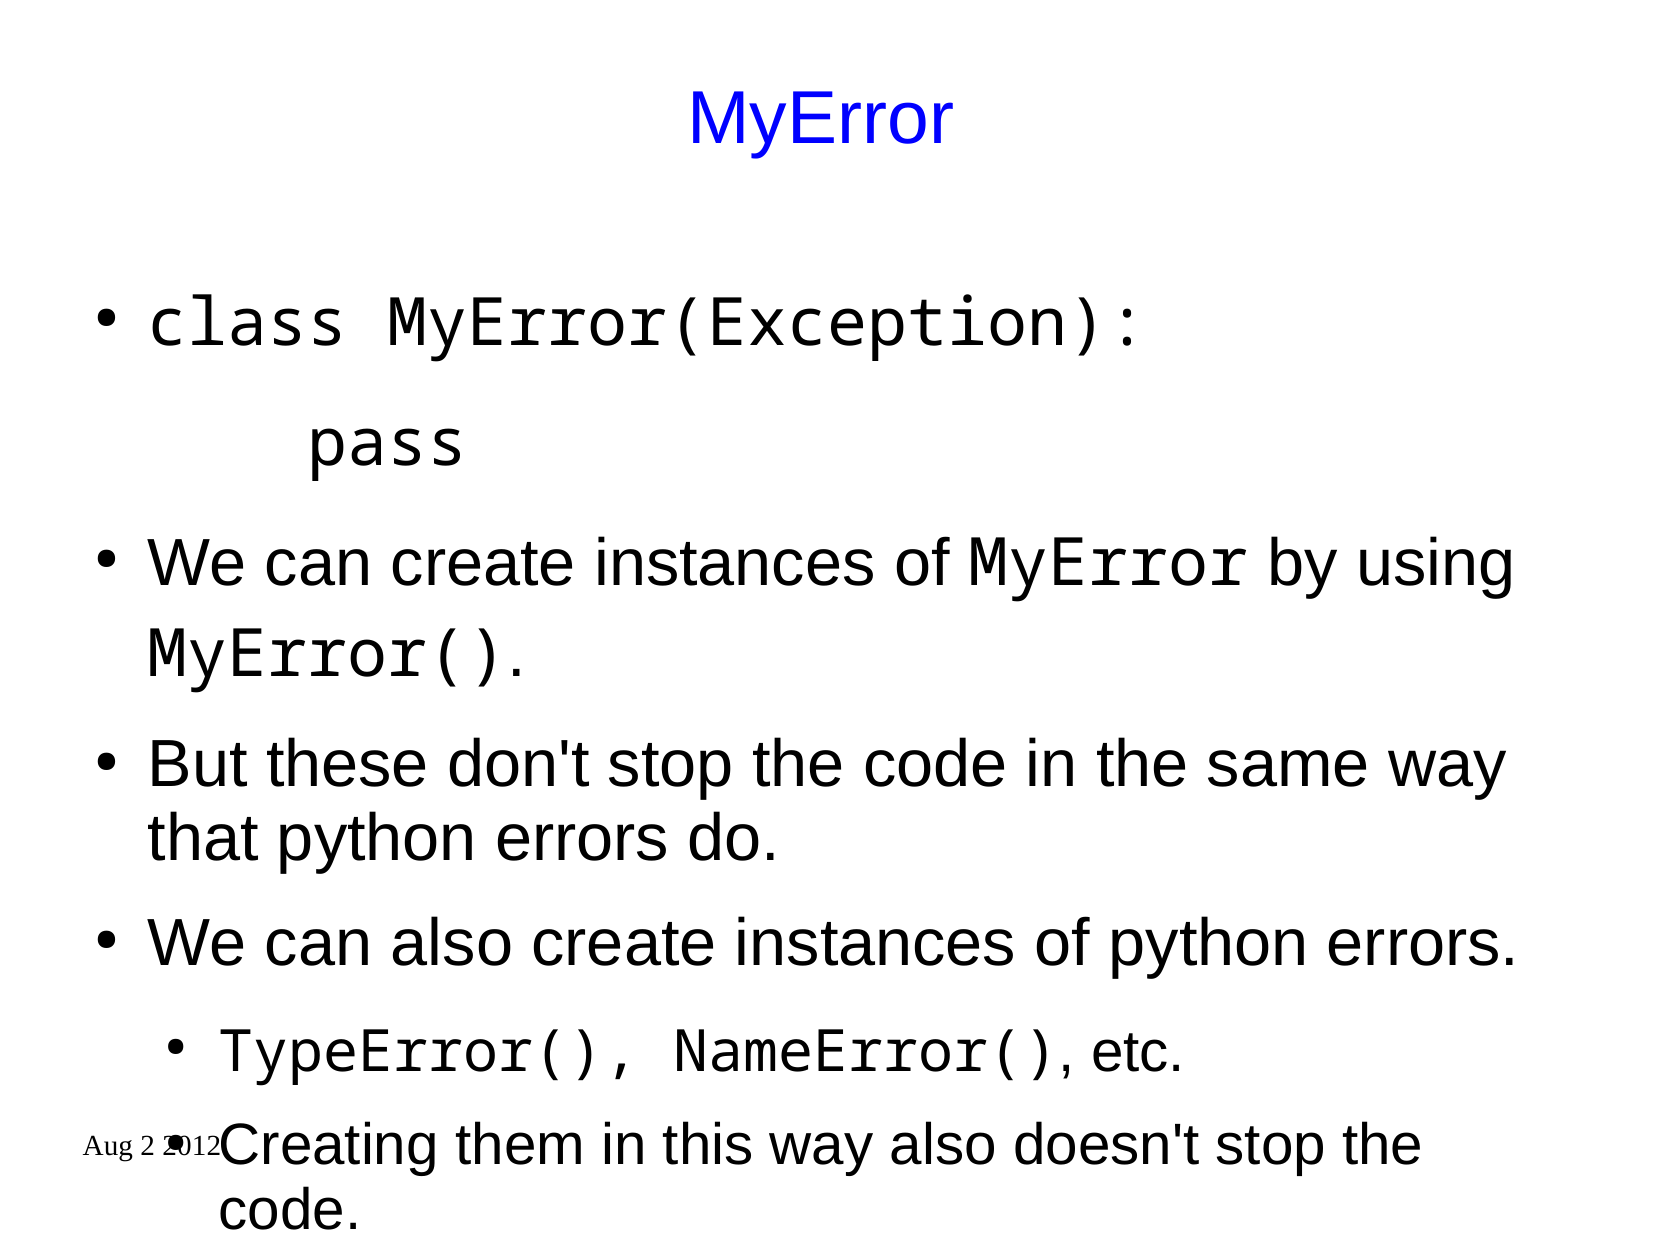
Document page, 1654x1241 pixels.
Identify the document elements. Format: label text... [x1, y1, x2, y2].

title MyError [76, 58, 1565, 178]
list class MyError(Exception): pass We can create instances of MyError by using MyError(). But these don't stop the code in the same way that python errors do. We can also create instances of python errors. TypeError(), NameError(), etc. Creating them in this way also doesn't stop the code. [76, 274, 1565, 1153]
